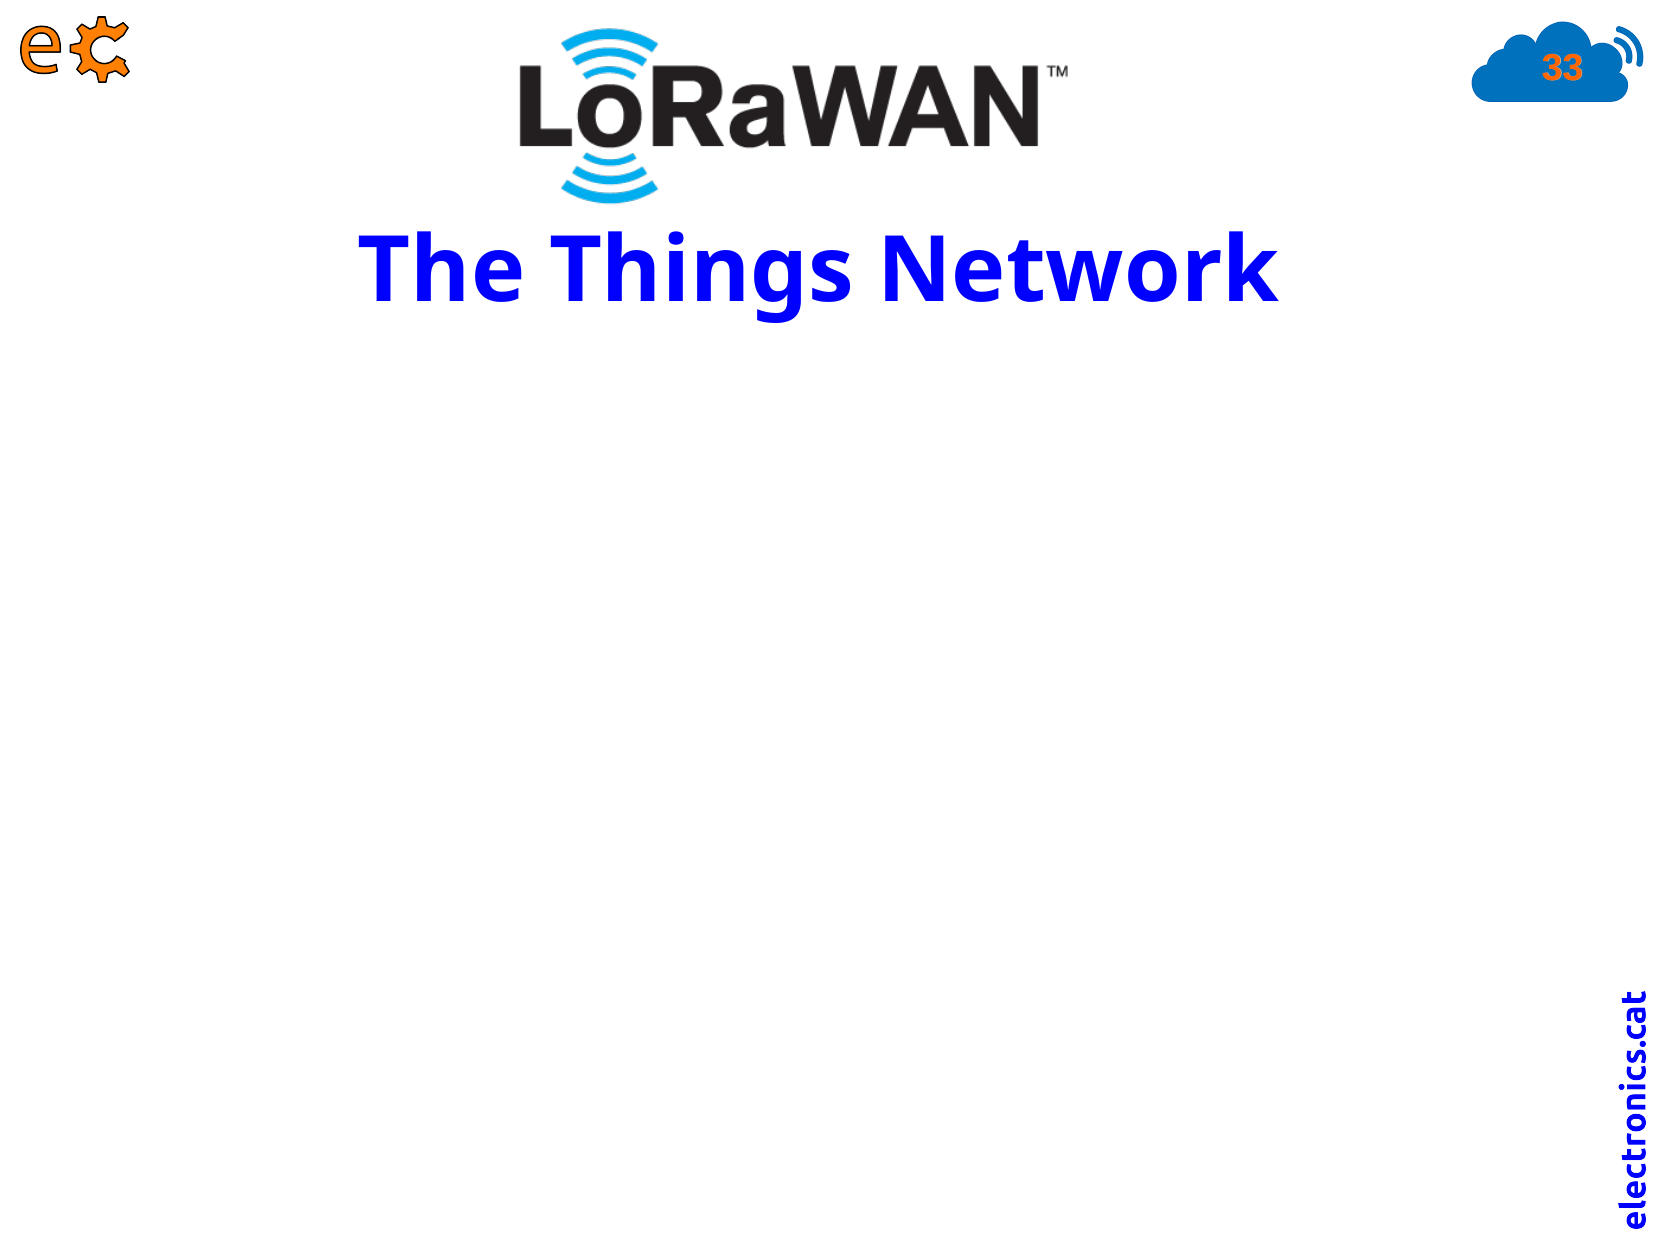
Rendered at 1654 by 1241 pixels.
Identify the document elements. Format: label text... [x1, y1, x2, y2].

picture [20, 16, 130, 83]
picture [1464, 16, 1650, 106]
picture [405, 0, 1146, 212]
text_box <número> [1526, 38, 1654, 109]
text_box The Things Network [169, 212, 1469, 320]
picture [1618, 991, 1646, 1229]
